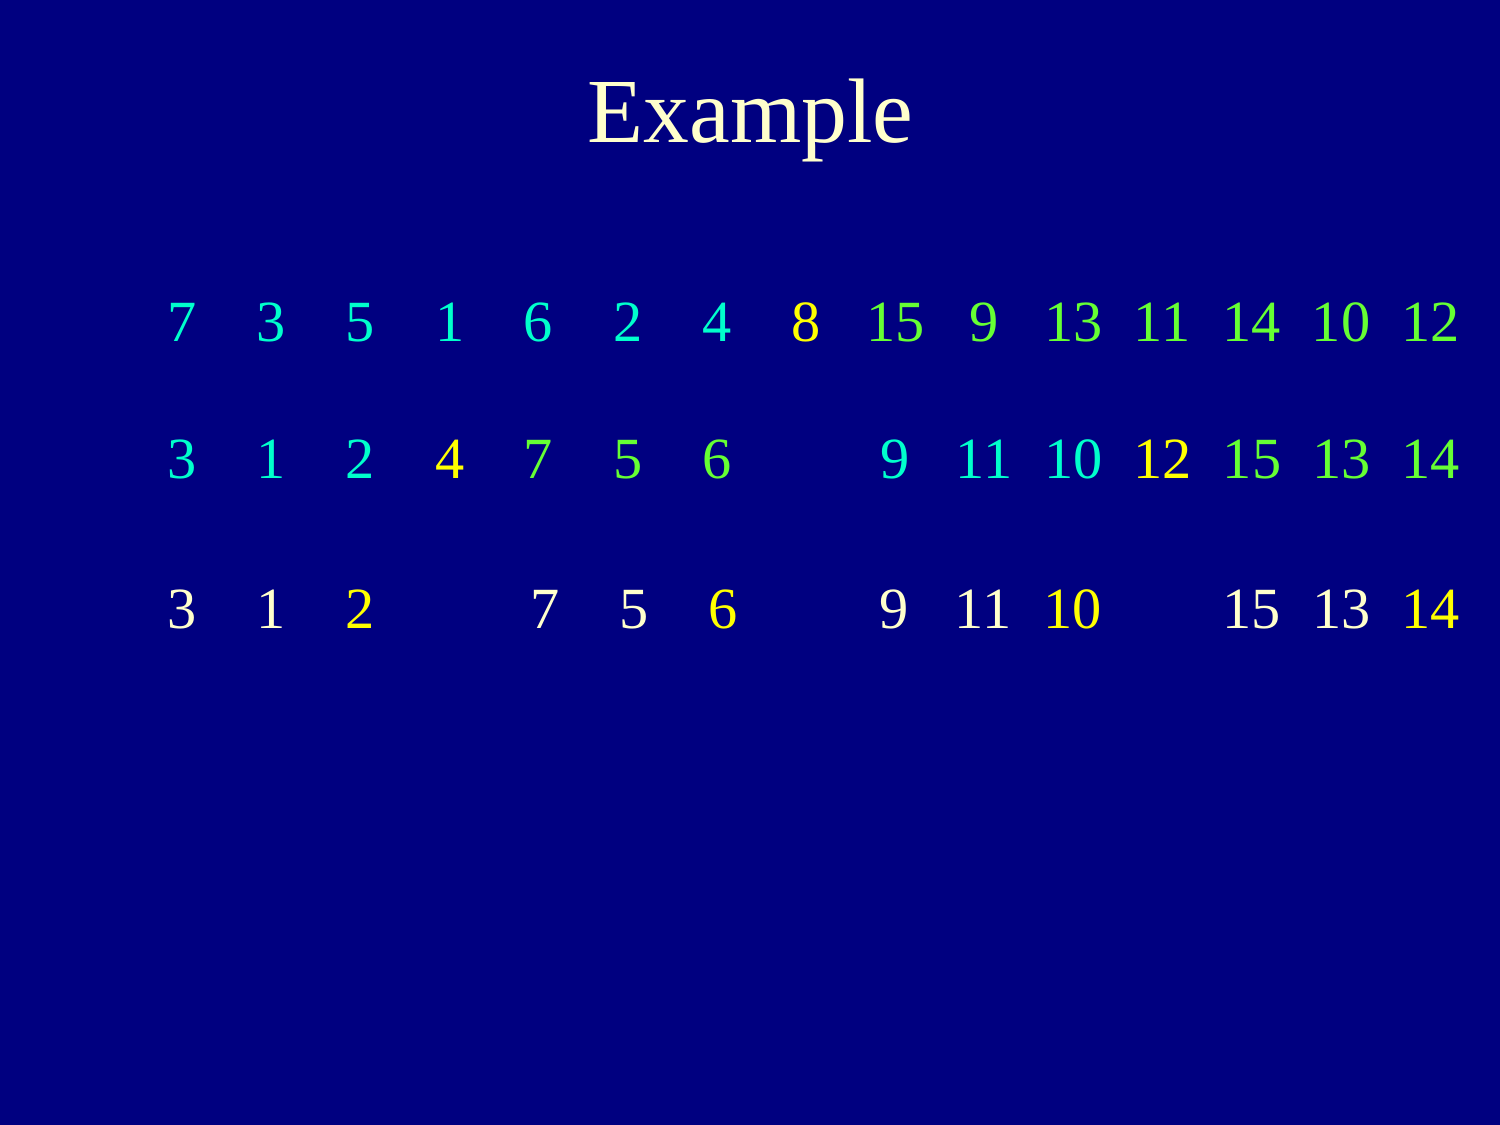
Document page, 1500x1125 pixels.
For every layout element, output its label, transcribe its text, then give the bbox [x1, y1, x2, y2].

table_header 13 [1297, 563, 1386, 650]
table_header 6 [679, 563, 767, 650]
table_header 2 [316, 413, 405, 500]
table_header 6 [673, 413, 761, 500]
title Example [22, 43, 1480, 169]
table_header 9 [940, 275, 1029, 362]
table_header 10 [1028, 563, 1117, 650]
table_header 2 [583, 275, 673, 362]
table_header 4 [405, 413, 494, 500]
table_header 11 [1118, 275, 1207, 362]
table_header 15 [851, 275, 940, 362]
table_header 14 [1207, 275, 1297, 362]
table_header 14 [1386, 563, 1475, 650]
table_header 1 [405, 275, 494, 362]
table_header 5 [589, 563, 679, 650]
table_header 6 [494, 275, 583, 362]
table_header 11 [939, 563, 1028, 650]
table_header 10 [1029, 413, 1119, 500]
table_header 1 [227, 563, 316, 650]
table_header 9 [850, 563, 939, 650]
table_header 5 [316, 275, 405, 362]
table_header 3 [137, 563, 227, 650]
table_header 3 [137, 413, 227, 500]
table_header 7 [494, 413, 583, 500]
table_header 13 [1297, 413, 1386, 500]
table_header 11 [940, 413, 1029, 500]
table_header 4 [673, 275, 761, 362]
table_header 10 [1297, 275, 1386, 362]
table_header 7 [137, 275, 227, 362]
table_header 15 [1207, 413, 1297, 500]
table_header 7 [500, 563, 589, 650]
table_header 8 [761, 275, 851, 362]
table_header 9 [851, 413, 940, 500]
table_header 12 [1386, 275, 1475, 362]
table_header 3 [227, 275, 316, 362]
table_header 13 [1029, 275, 1118, 362]
table_header 2 [316, 563, 405, 650]
table_header 5 [583, 413, 673, 500]
table_header 15 [1207, 563, 1297, 650]
table_header 1 [227, 413, 316, 500]
table_header 14 [1386, 413, 1475, 500]
table_header 12 [1119, 413, 1207, 500]
